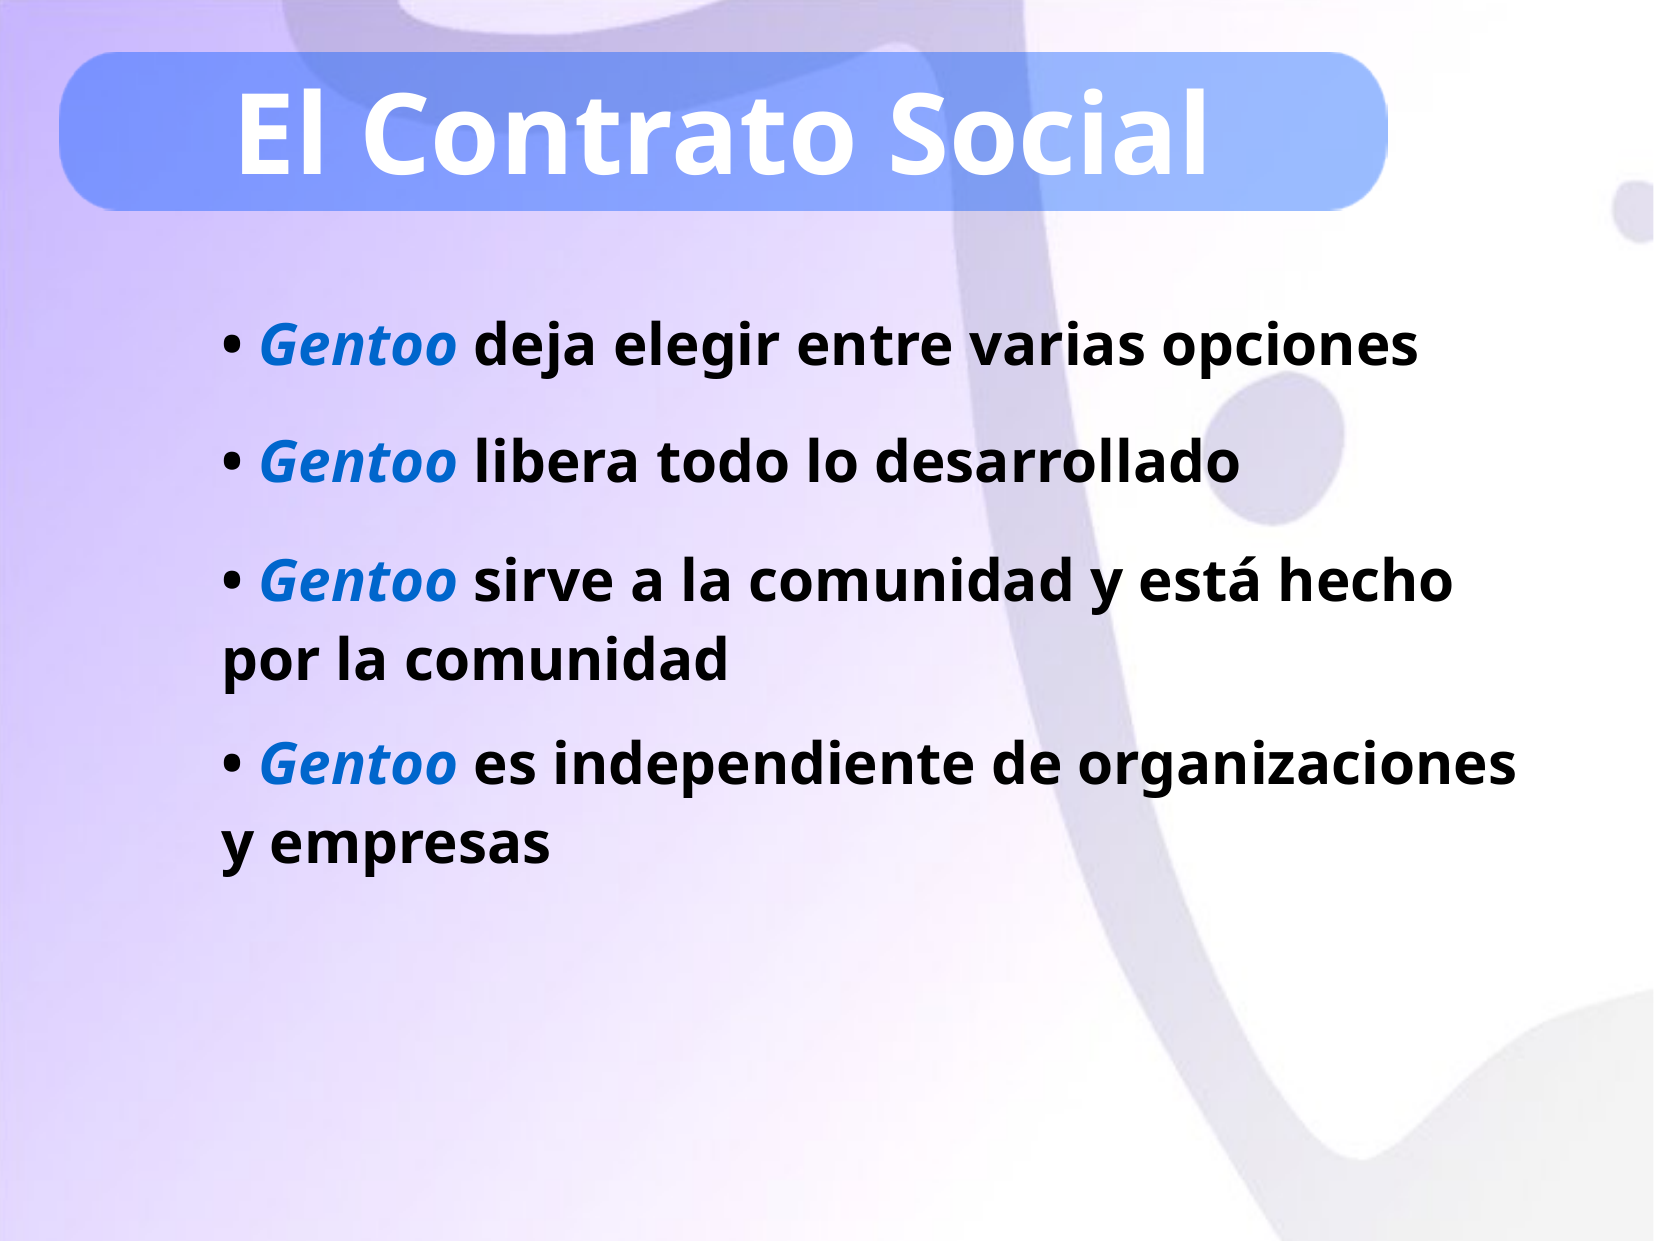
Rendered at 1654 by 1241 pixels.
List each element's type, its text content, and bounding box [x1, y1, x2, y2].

text_box • Gentoo es independiente de organizaciones y empresas [206, 714, 1565, 882]
text_box • Gentoo sirve a la comunidad y está hecho por la comunidad [206, 531, 1565, 699]
picture [0, 0, 1654, 1241]
text_box • Gentoo deja elegir entre varias opciones [206, 295, 1447, 387]
text_box • Gentoo libera todo lo desarrollado [206, 413, 1270, 505]
